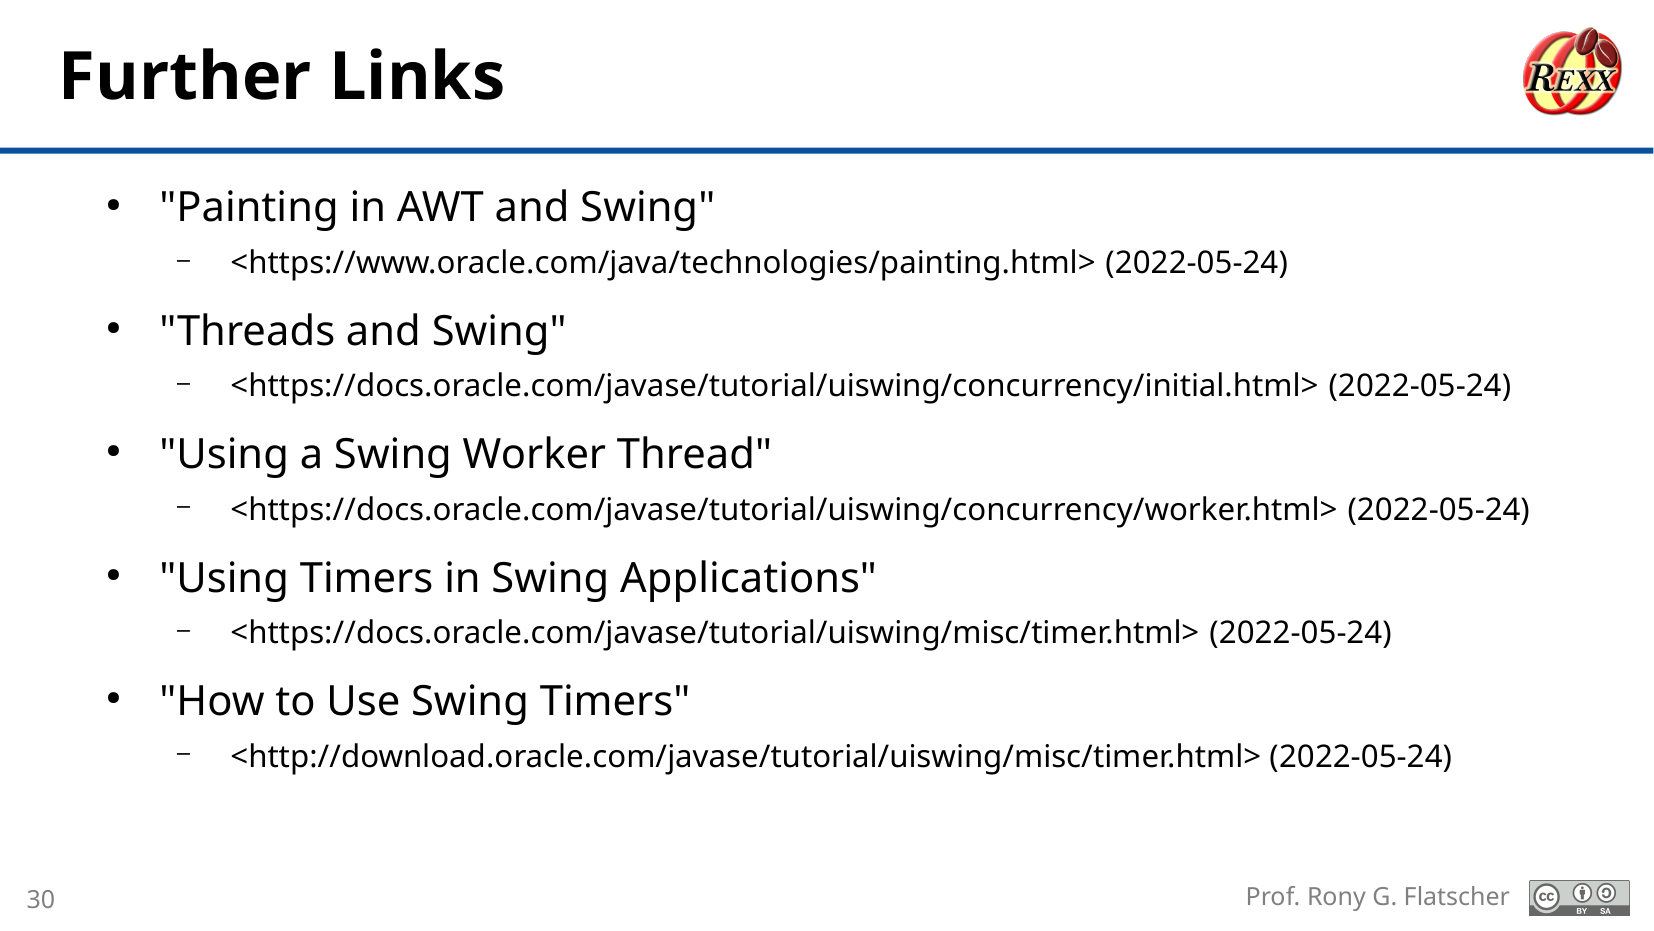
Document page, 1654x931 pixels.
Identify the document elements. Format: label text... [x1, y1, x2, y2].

list "Painting in AWT and Swing" <https://www.oracle.com/java/technologies/painting.html> (2022-05-24) "Threads and Swing" <https://docs.oracle.com/javase/tutorial/uiswing/concurrency/initial.html> (2022-05-24) "Using a Swing Worker Thread" <https://docs.oracle.com/javase/tutorial/uiswing/concurrency/worker.html> (2022-05-24) "Using Timers in Swing Applications" <https://docs.oracle.com/javase/tutorial/uiswing/misc/timer.html> (2022-05-24) "How to Use Swing Timers" <http://download.oracle.com/javase/tutorial/uiswing/misc/timer.html> (2022-05-24) [88, 177, 1577, 857]
title Further Links [0, 0, 1625, 148]
